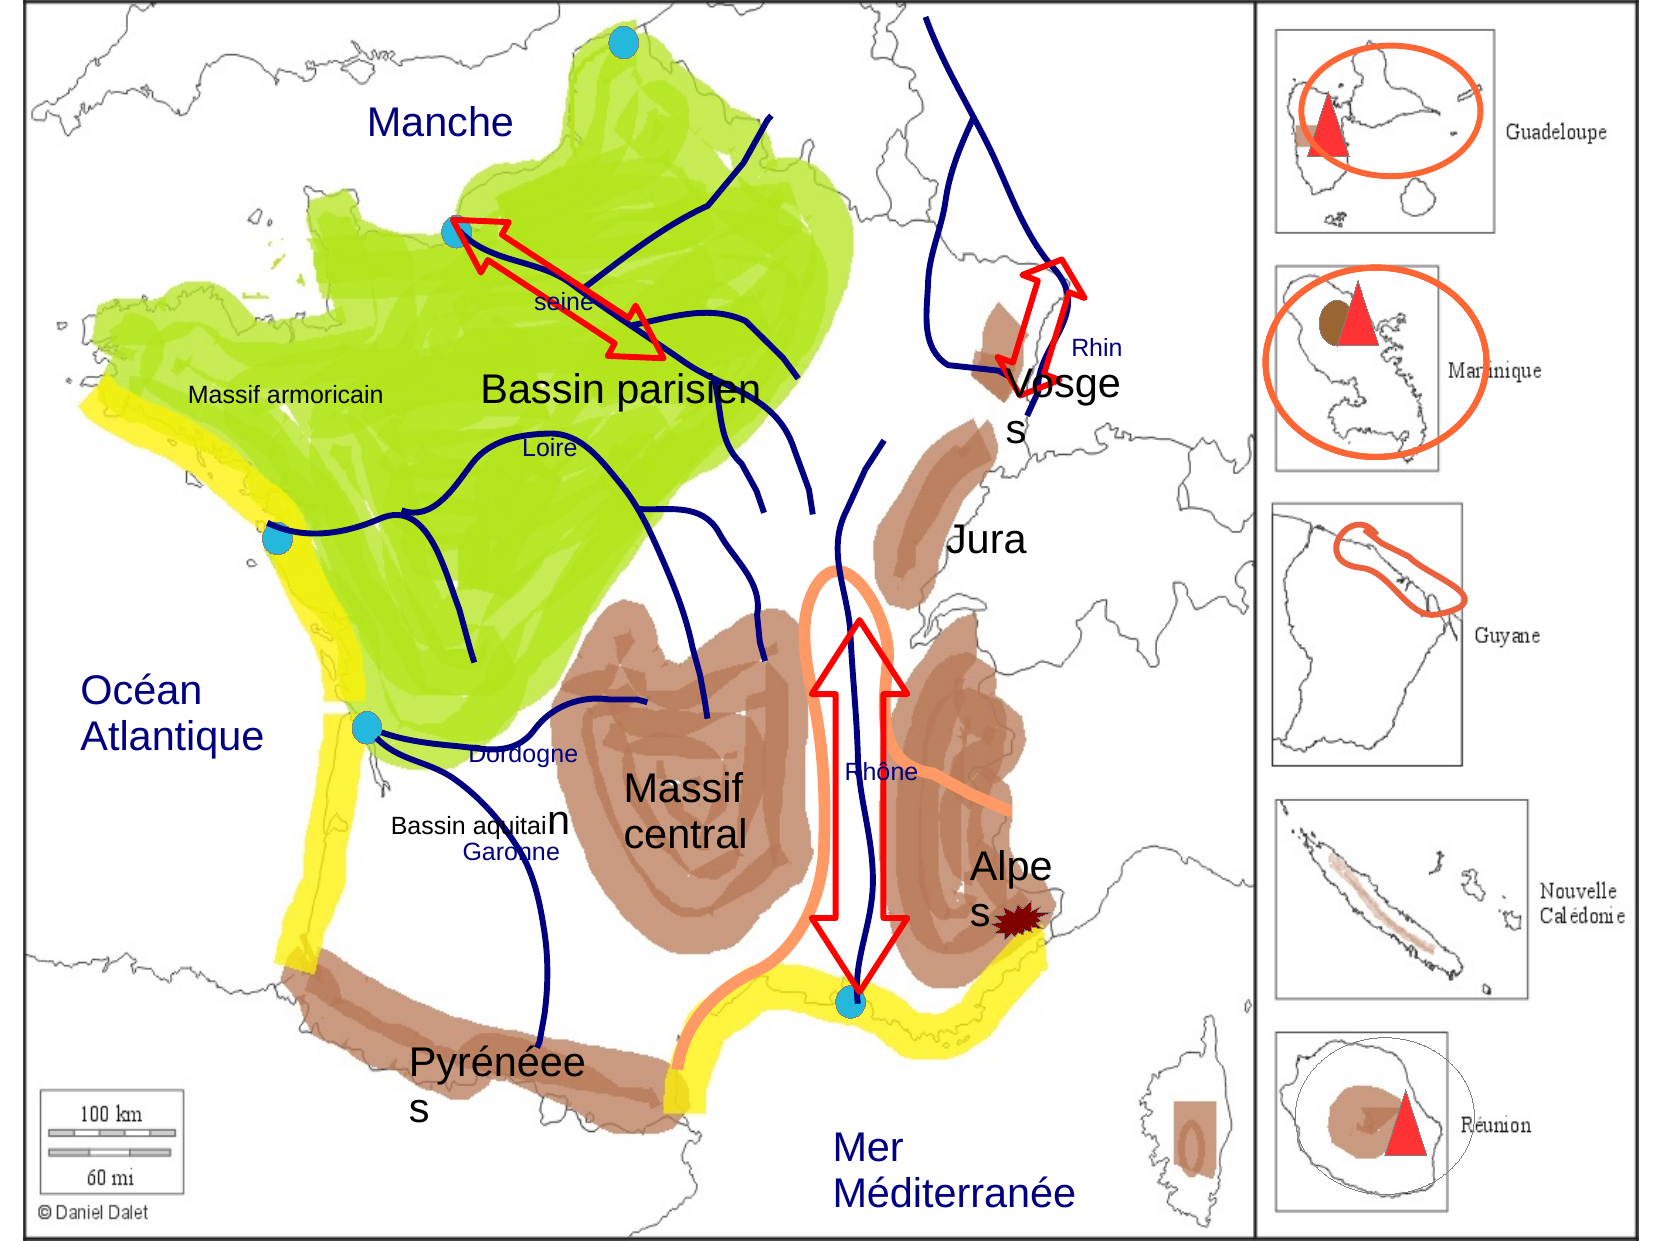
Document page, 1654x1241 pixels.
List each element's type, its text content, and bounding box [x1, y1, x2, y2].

text_box [608, 26, 639, 59]
text_box Océan Atlantique [65, 659, 287, 774]
text_box Rhône [829, 750, 991, 807]
text_box Dordogne [453, 717, 597, 781]
text_box [262, 526, 293, 555]
text_box Alpes [955, 835, 1080, 944]
text_box Rhin [1056, 326, 1176, 376]
text_box [441, 215, 463, 249]
text_box Manche [352, 91, 538, 167]
text_box Jura [931, 509, 1046, 572]
text_box [459, 224, 472, 237]
text_box [1319, 280, 1379, 347]
text_box Massif central [608, 757, 776, 878]
text_box [352, 711, 382, 745]
text_box Massif armoricain [173, 358, 413, 422]
text_box Bassin aquitain [376, 789, 596, 853]
picture [23, 0, 1639, 1241]
text_box Bassin parisien [465, 358, 788, 422]
text_box Loire [507, 422, 609, 475]
text_box Vosges [990, 352, 1145, 461]
text_box [835, 985, 866, 1019]
text_box Garonne [447, 815, 609, 879]
text_box seine [519, 280, 615, 343]
text_box [276, 522, 287, 526]
text_box Pyrénéees [393, 1031, 605, 1140]
text_box [1313, 91, 1350, 157]
text_box [1384, 1089, 1427, 1156]
text_box Mer Méditerranée [817, 1116, 1117, 1226]
text_box [1307, 146, 1321, 157]
